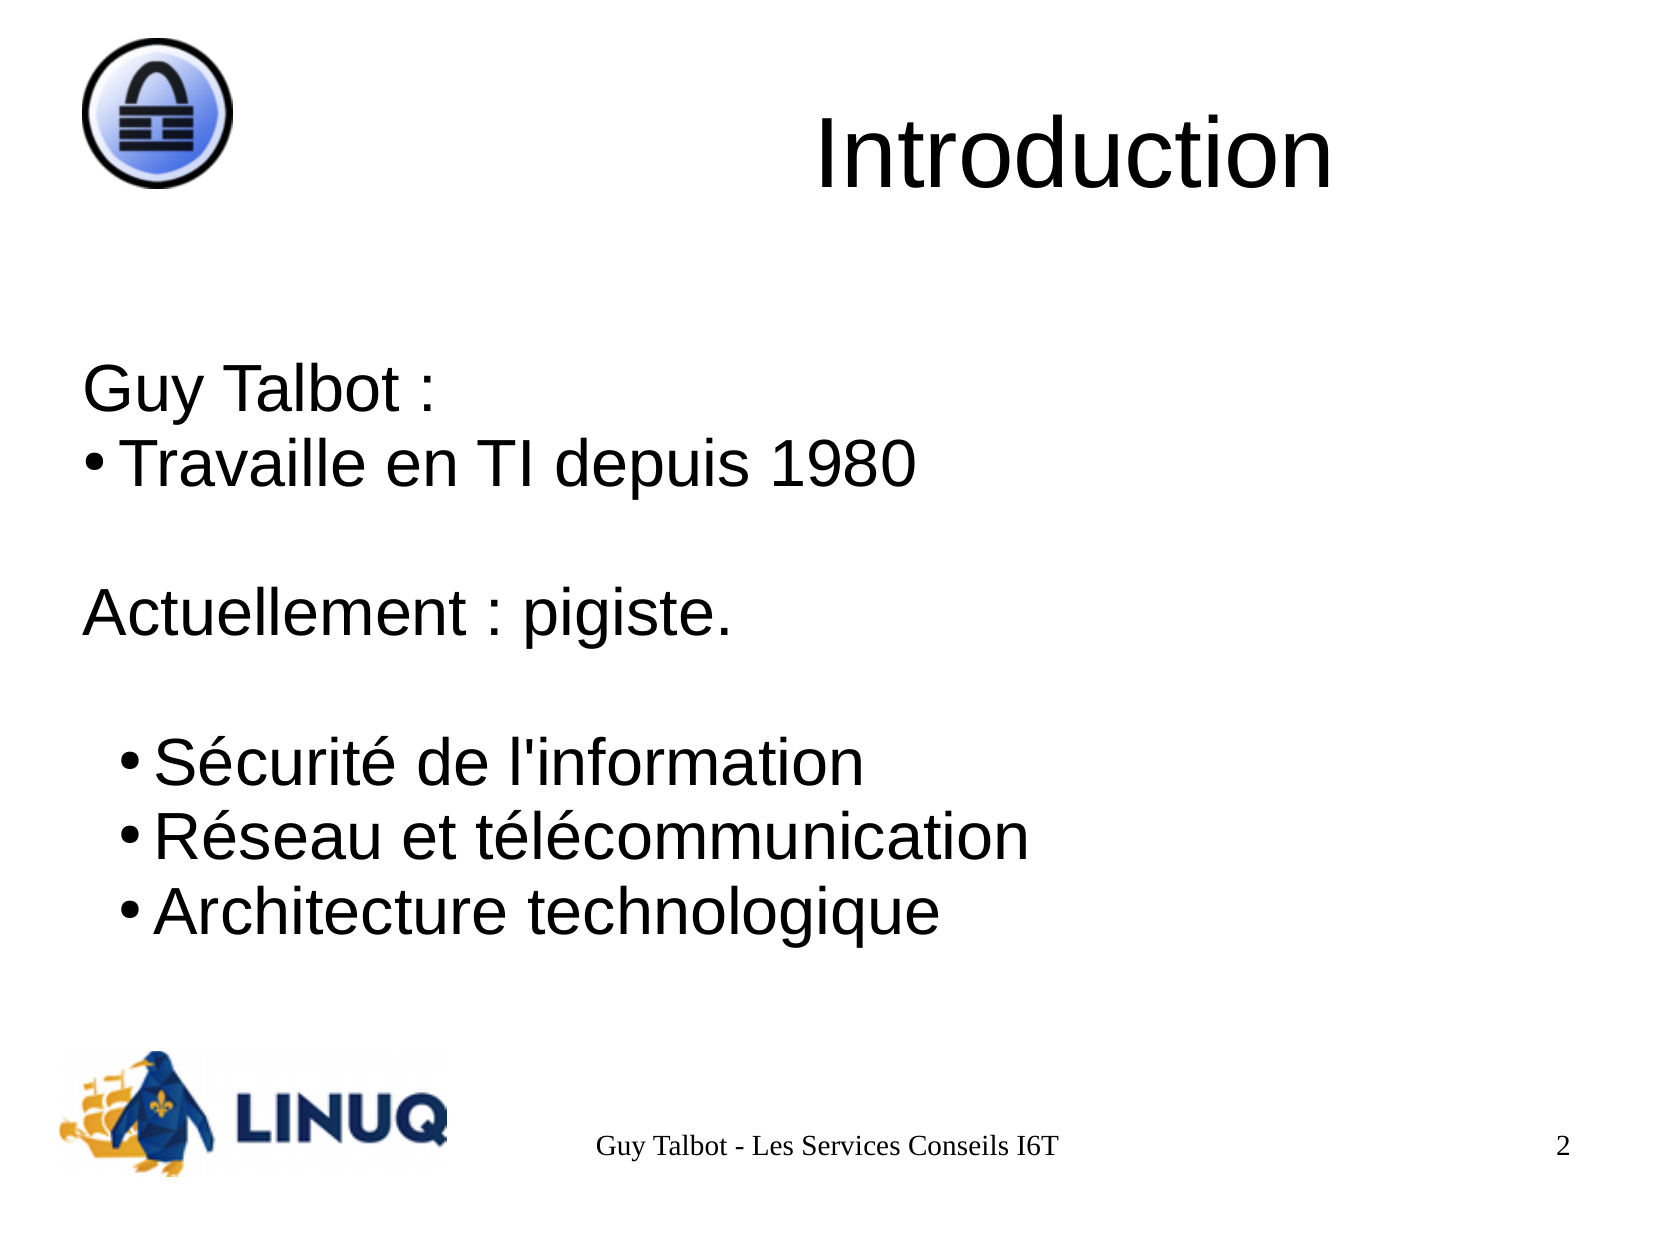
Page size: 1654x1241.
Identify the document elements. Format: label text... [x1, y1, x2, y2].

title Introduction [578, 49, 1571, 257]
picture [59, 1051, 447, 1177]
picture [82, 38, 233, 189]
subtitle Guy Talbot : Travaille en TI depuis 1980 Actuellement : pigiste. Sécurité de l'information Réseau et télécommunication Architecture technologique [82, 290, 1571, 1010]
